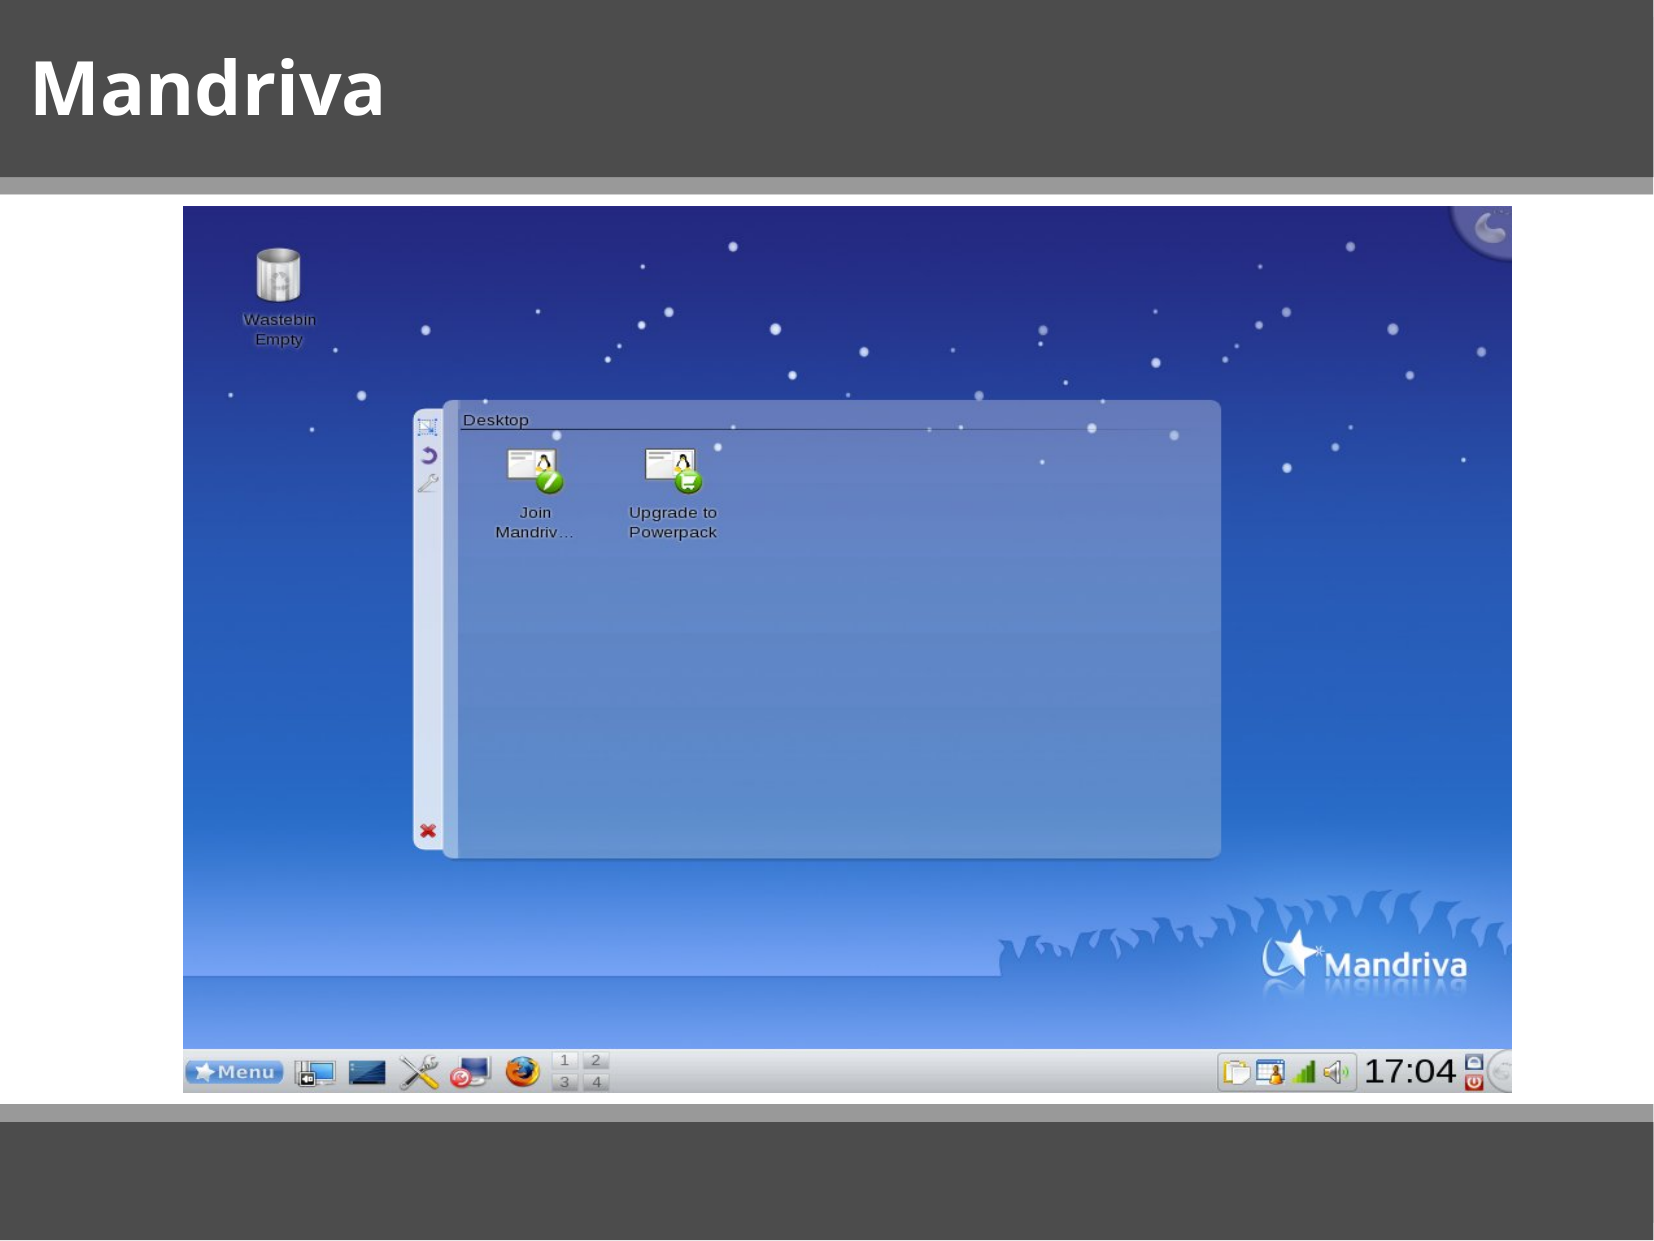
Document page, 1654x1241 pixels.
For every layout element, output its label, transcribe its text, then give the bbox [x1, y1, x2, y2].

picture [183, 206, 1512, 1093]
title Mandriva [29, 15, 1654, 158]
